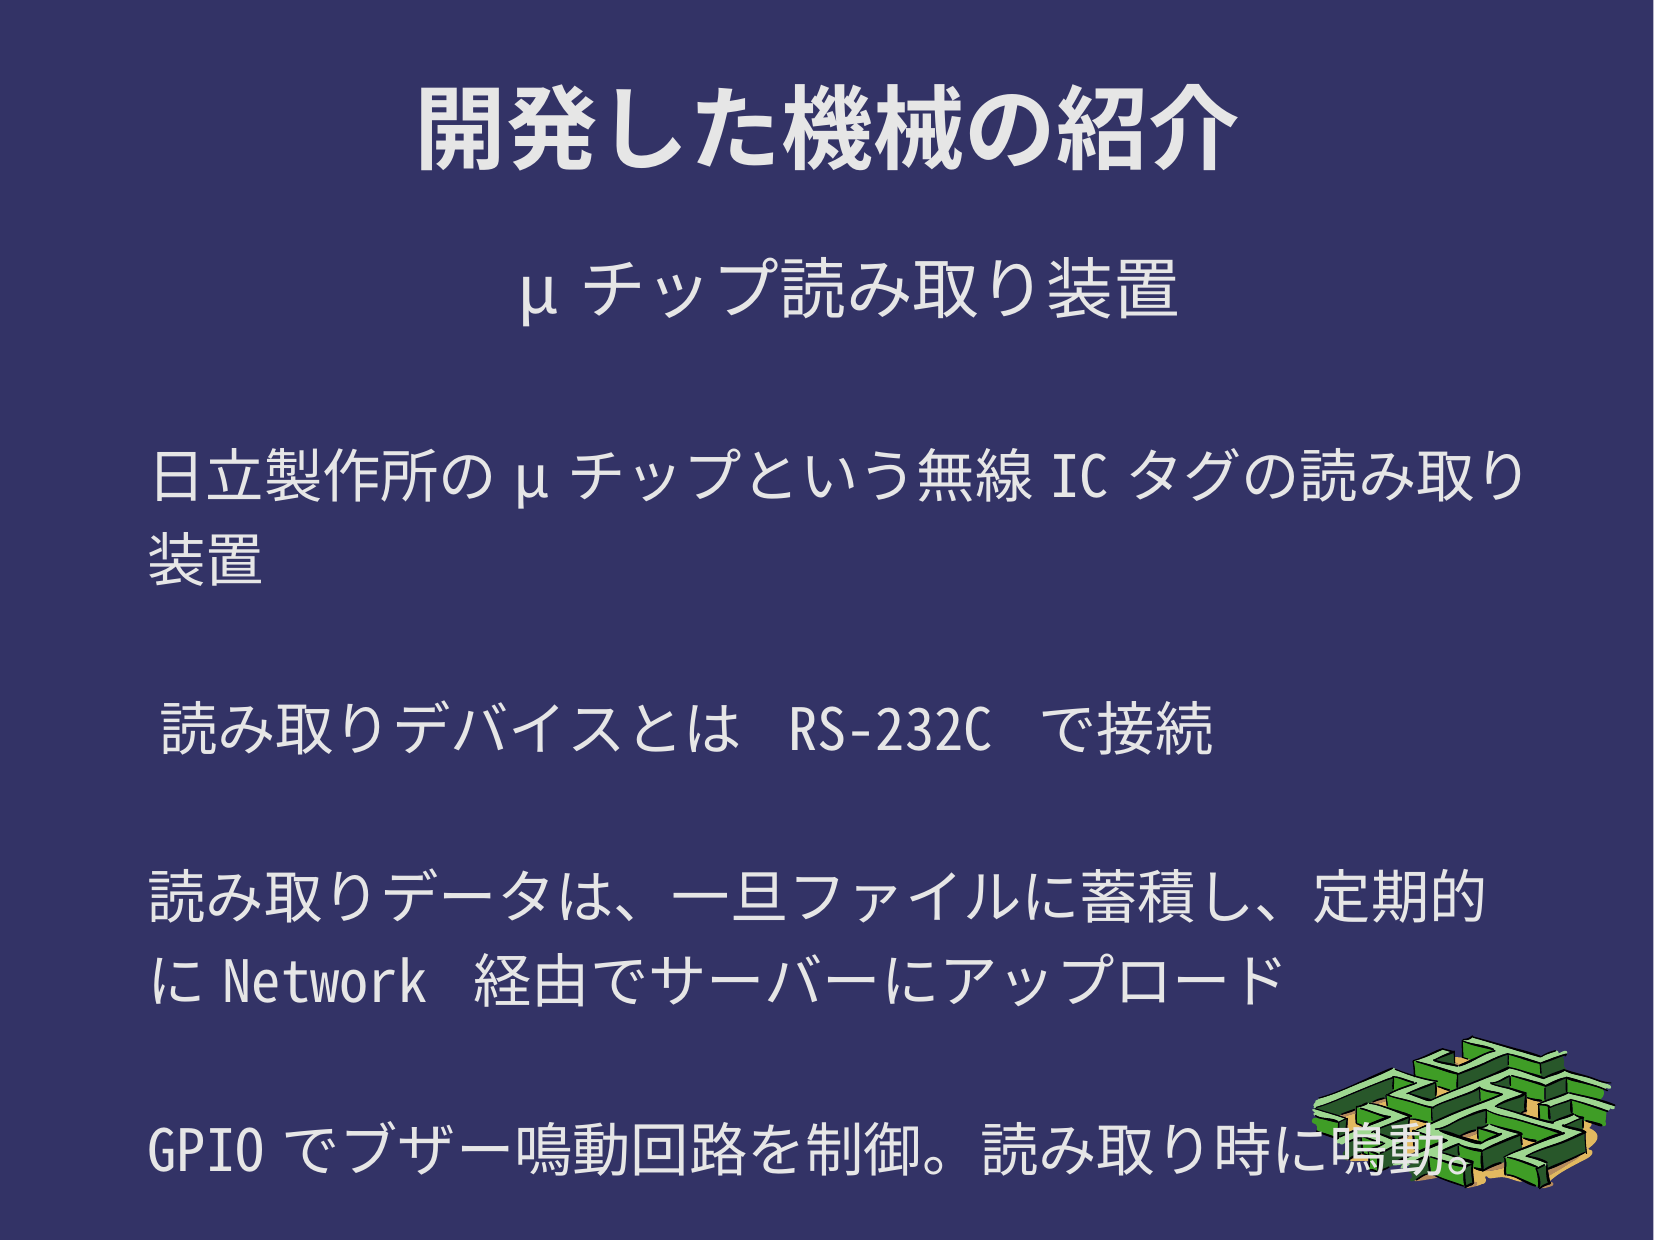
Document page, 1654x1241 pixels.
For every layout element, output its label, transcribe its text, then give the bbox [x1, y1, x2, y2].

list μチップ読み取り装置 日立製作所のμチップという無線ICタグの読み取り装置 読み取りデバイスとは RS-232C で接続 読み取りデータは、一旦ファイルに蓄積し、定期的にNetwork 経由でサーバーにアップロード GPIOでブザー鳴動回路を制御。読み取り時に鳴動。 [147, 236, 1539, 1072]
title 開発した機械の紹介 [121, 19, 1534, 227]
